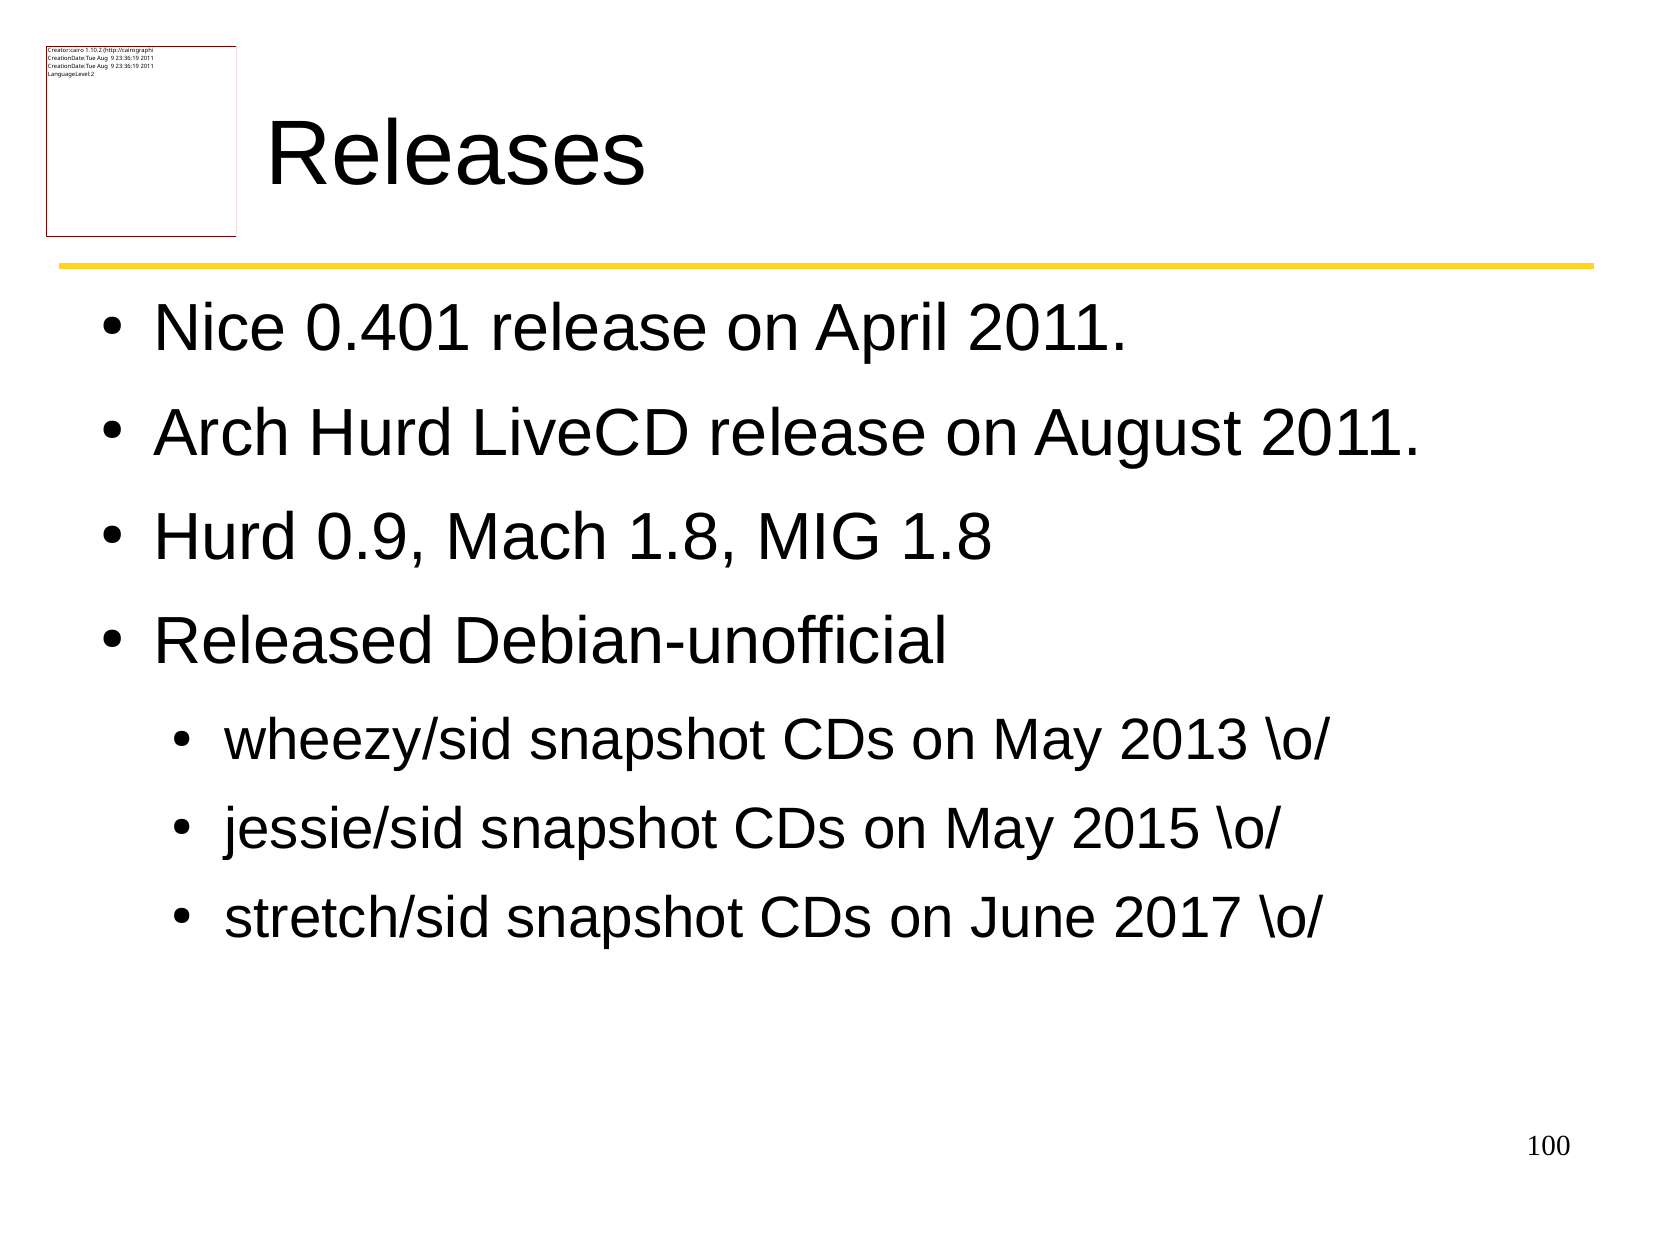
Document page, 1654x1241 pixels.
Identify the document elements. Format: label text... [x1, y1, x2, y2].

list Nice 0.401 release on April 2011. Arch Hurd LiveCD release on August 2011. Hurd 0.9, Mach 1.8, MIG 1.8 Released Debian-unofficial wheezy/sid snapshot CDs on May 2013 \o/ jessie/sid snapshot CDs on May 2015 \o/ stretch/sid snapshot CDs on June 2017 \o/ [82, 290, 1571, 1152]
title Releases [265, 49, 1571, 257]
